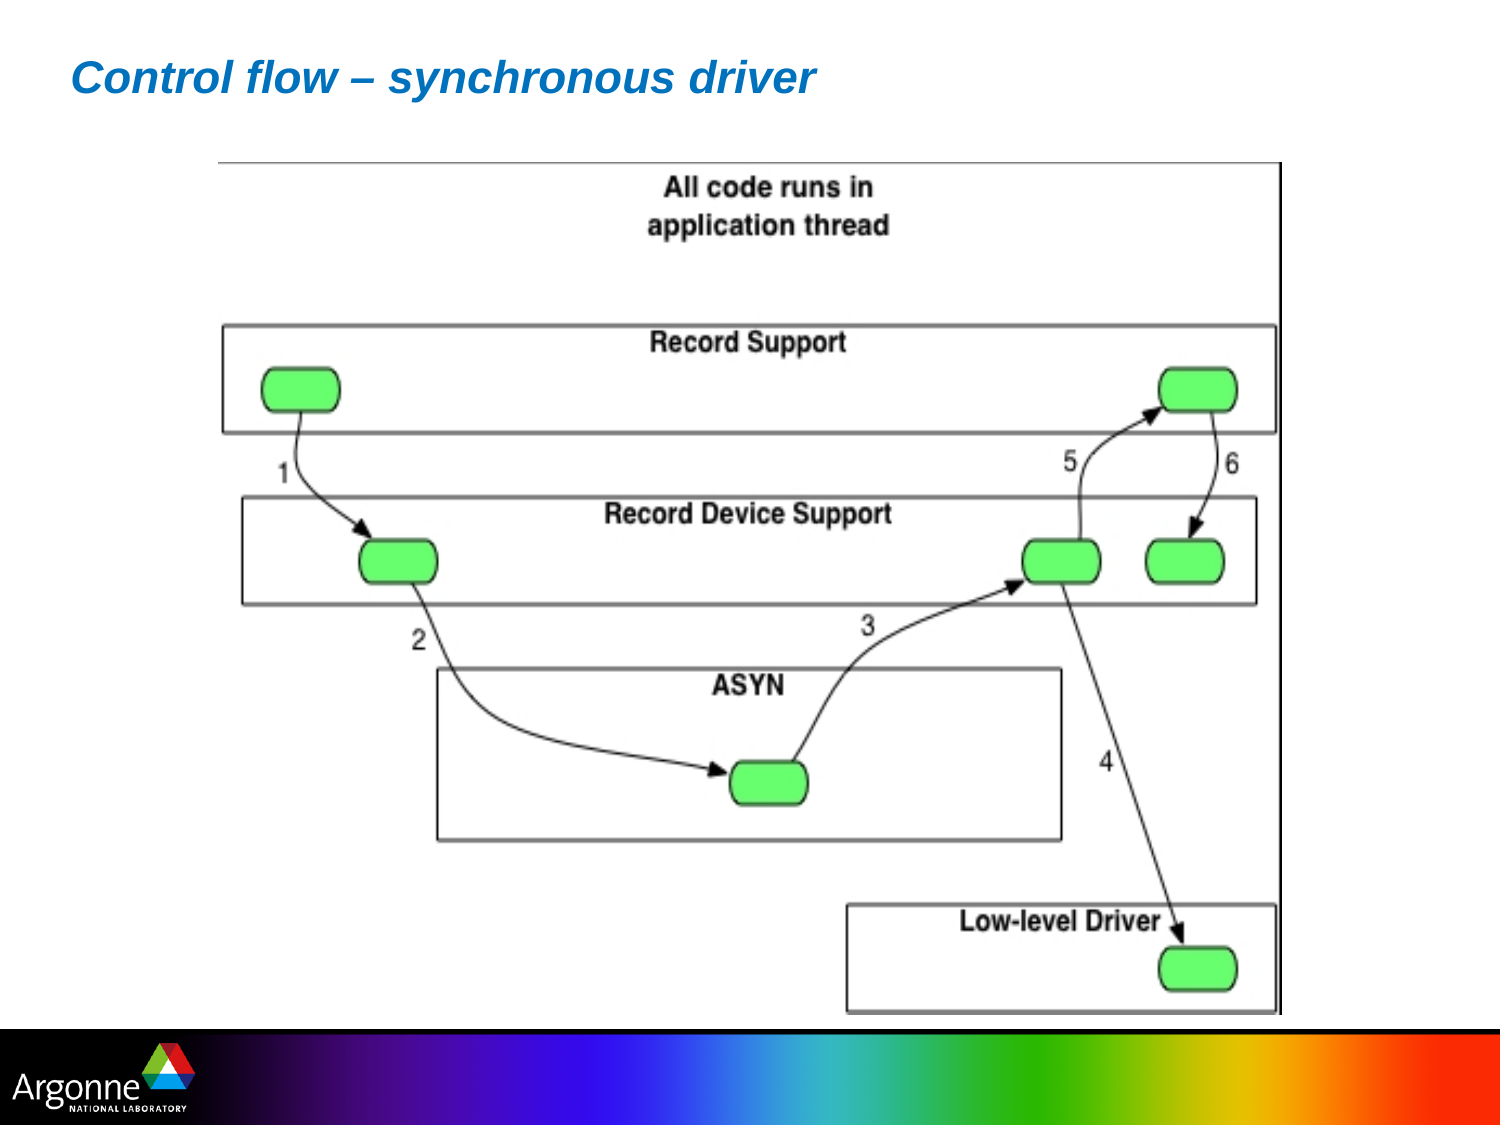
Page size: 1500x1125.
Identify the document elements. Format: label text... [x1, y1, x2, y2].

picture [0, 1029, 1500, 1125]
title Control flow – synchronous driver [55, 54, 1361, 112]
picture [218, 162, 1282, 1015]
